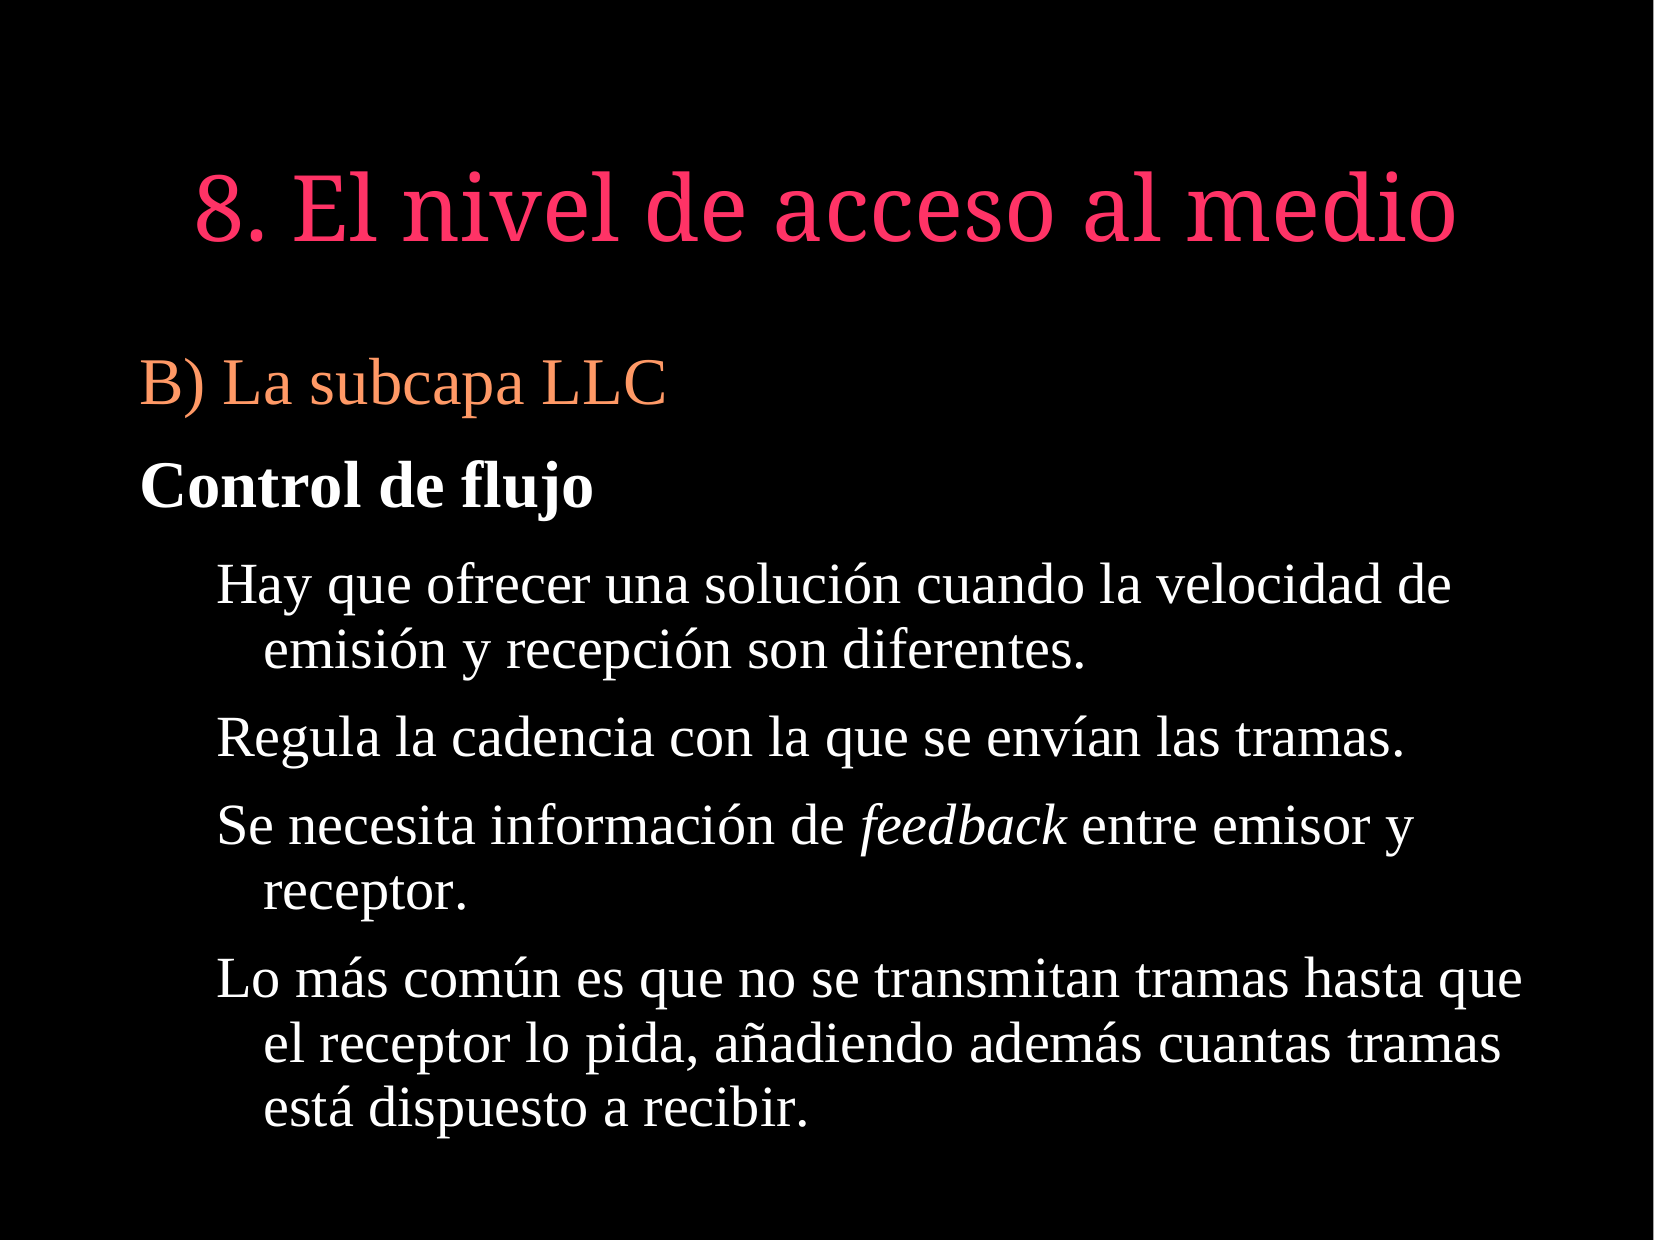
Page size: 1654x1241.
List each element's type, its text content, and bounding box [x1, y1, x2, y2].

title 8. El nivel de acceso al medio [121, 102, 1534, 311]
list B) La subcapa LLC Control de flujo Hay que ofrecer una solución cuando la velocidad de emisión y recepción son diferentes. Regula la cadencia con la que se envían las tramas. Se necesita información de feedback entre emisor y receptor. Lo más común es que no se transmitan tramas hasta que el receptor lo pida, añadiendo además cuantas tramas está dispuesto a recibir. [121, 344, 1534, 1147]
